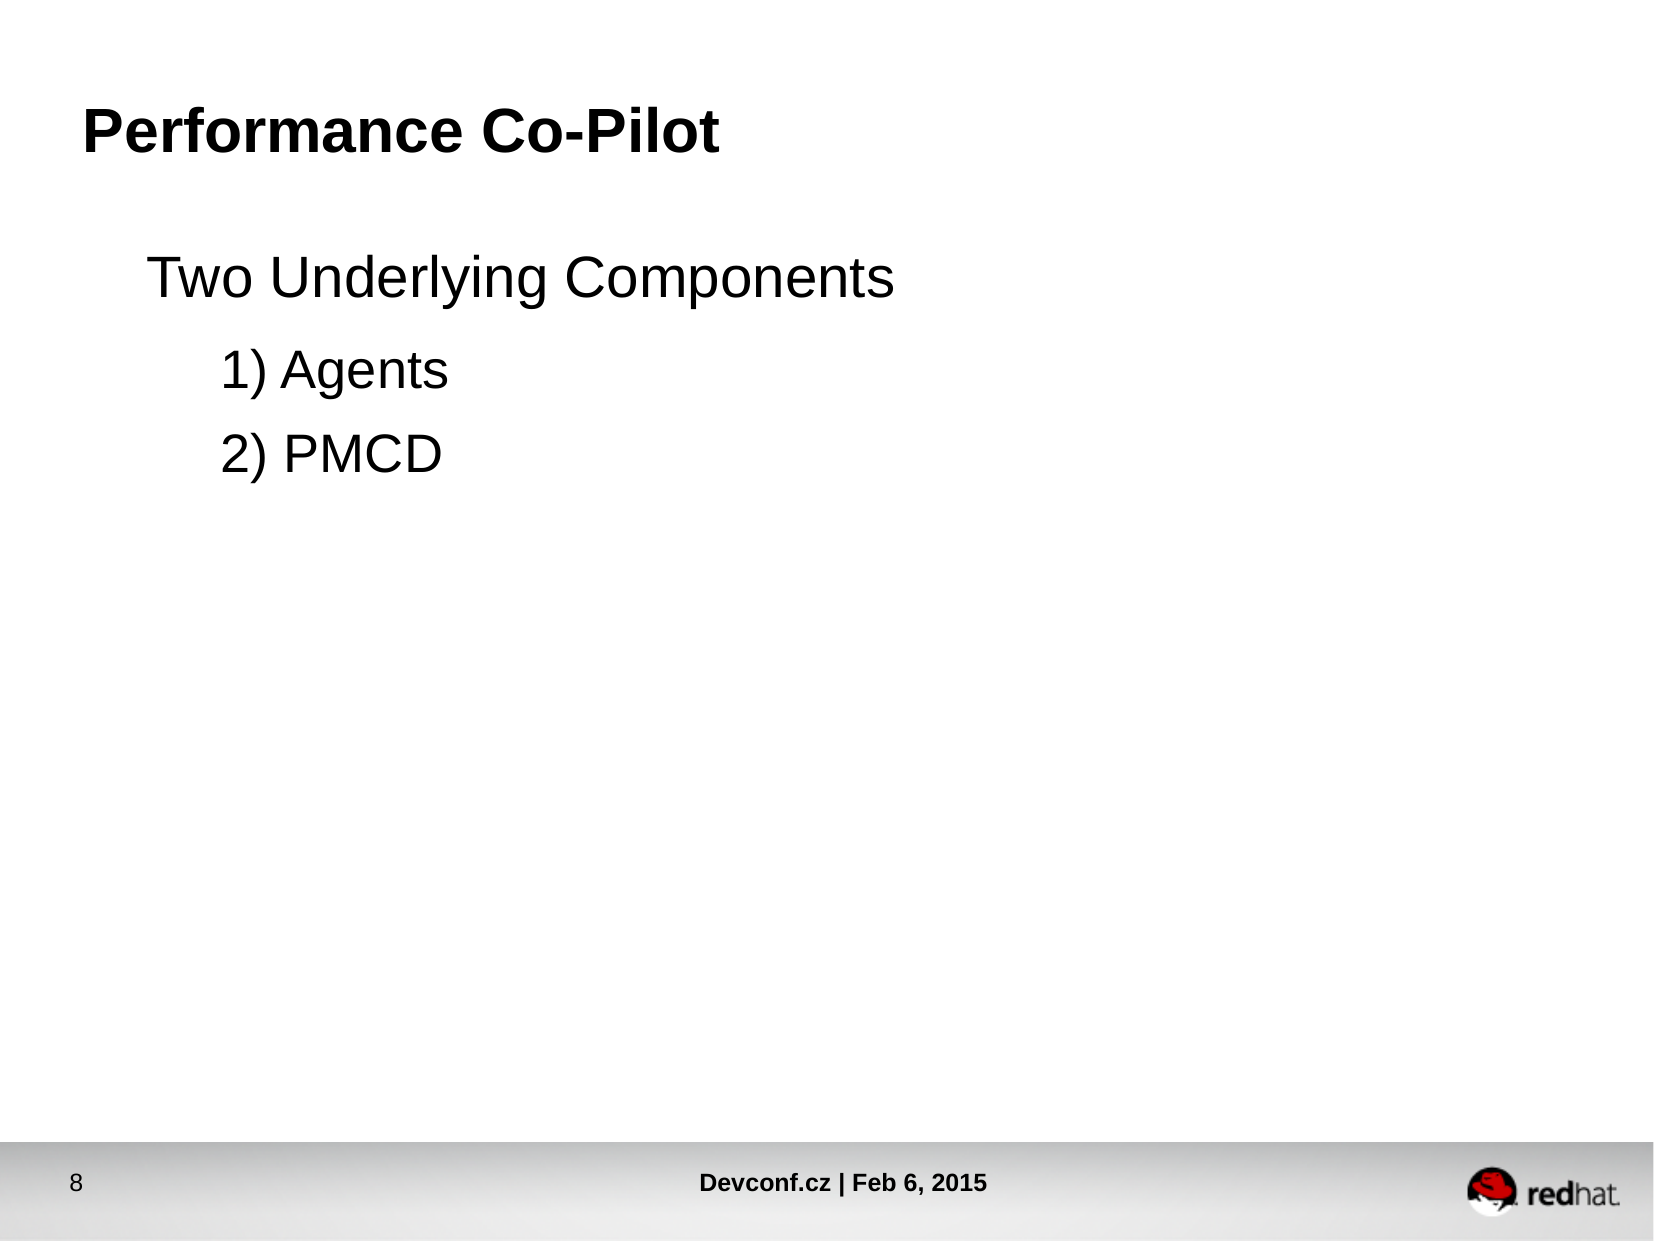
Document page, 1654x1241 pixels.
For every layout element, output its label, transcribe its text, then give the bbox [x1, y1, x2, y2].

title Performance Co-Pilot [82, 37, 1571, 226]
list Two Underlying Components 1) Agents 2) PMCD [86, 244, 1576, 1039]
picture [0, 1142, 1654, 1241]
